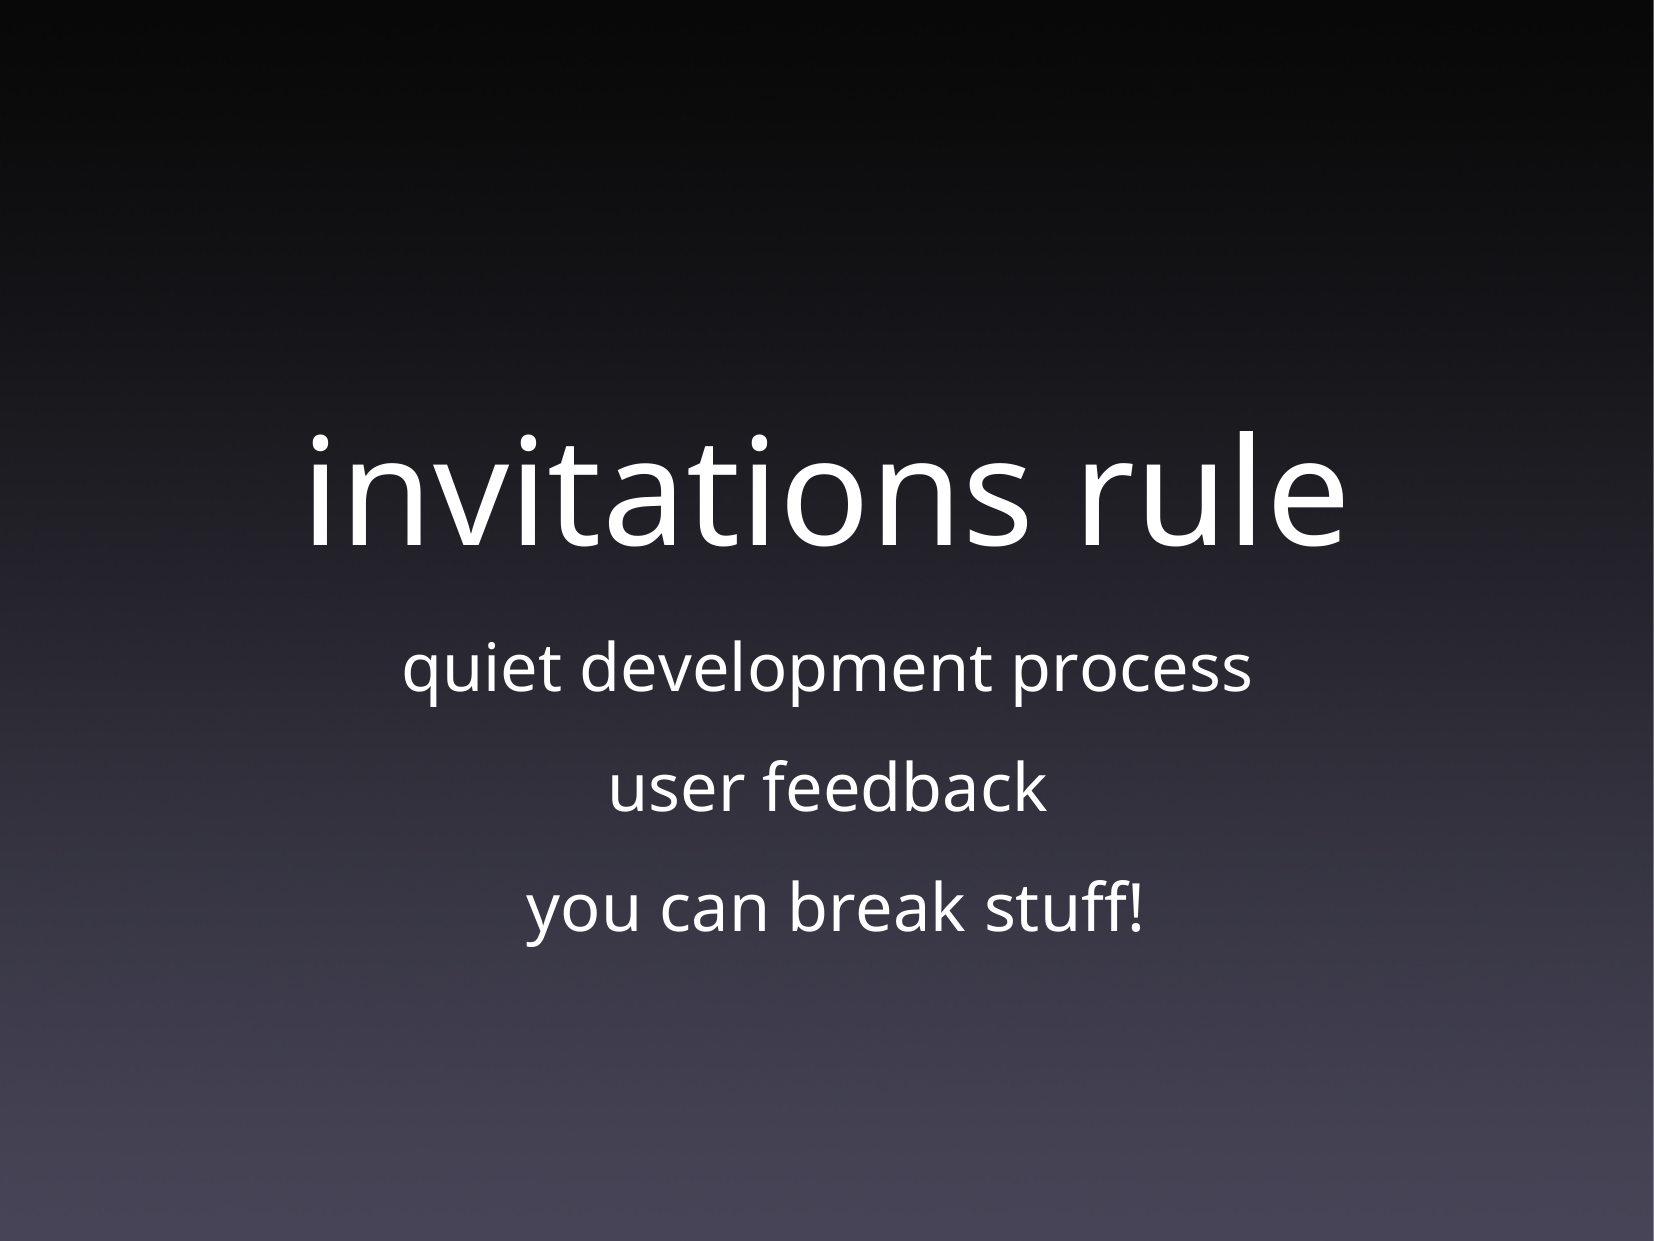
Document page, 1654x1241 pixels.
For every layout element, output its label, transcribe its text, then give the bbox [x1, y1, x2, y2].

picture [0, 0, 1654, 1241]
title invitations rule [120, 372, 1533, 603]
list quiet development process user feedback you can break stuff! [121, 620, 1534, 1127]
